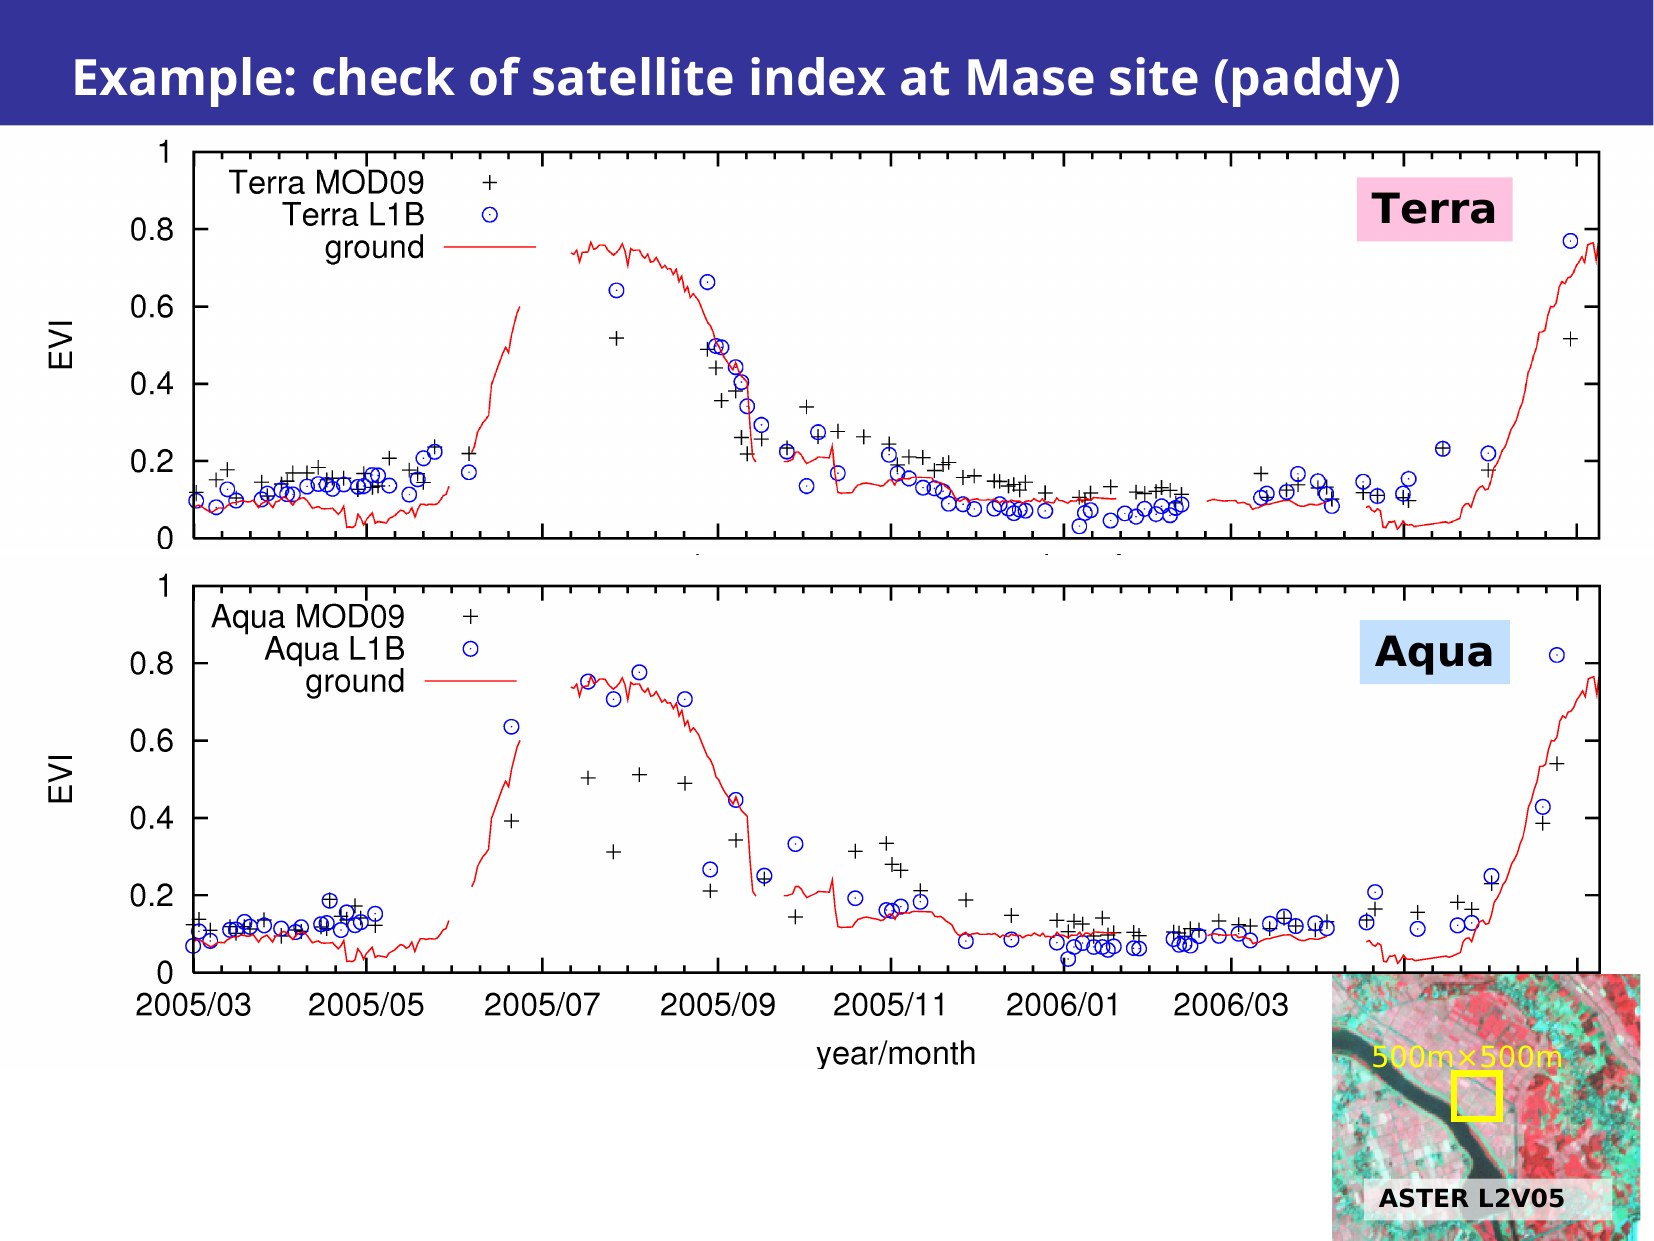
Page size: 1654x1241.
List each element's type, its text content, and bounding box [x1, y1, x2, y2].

text_box Example: check of satellite index at Mase site (paddy) [56, 34, 1417, 118]
text_box [0, 0, 1654, 126]
text_box Aqua [1359, 620, 1510, 685]
text_box 500m×500m [1356, 1035, 1579, 1082]
text_box Terra [1356, 177, 1513, 242]
picture [0, 554, 1654, 1241]
picture [0, 126, 1654, 549]
text_box ASTER L2V05 [1364, 1178, 1613, 1221]
